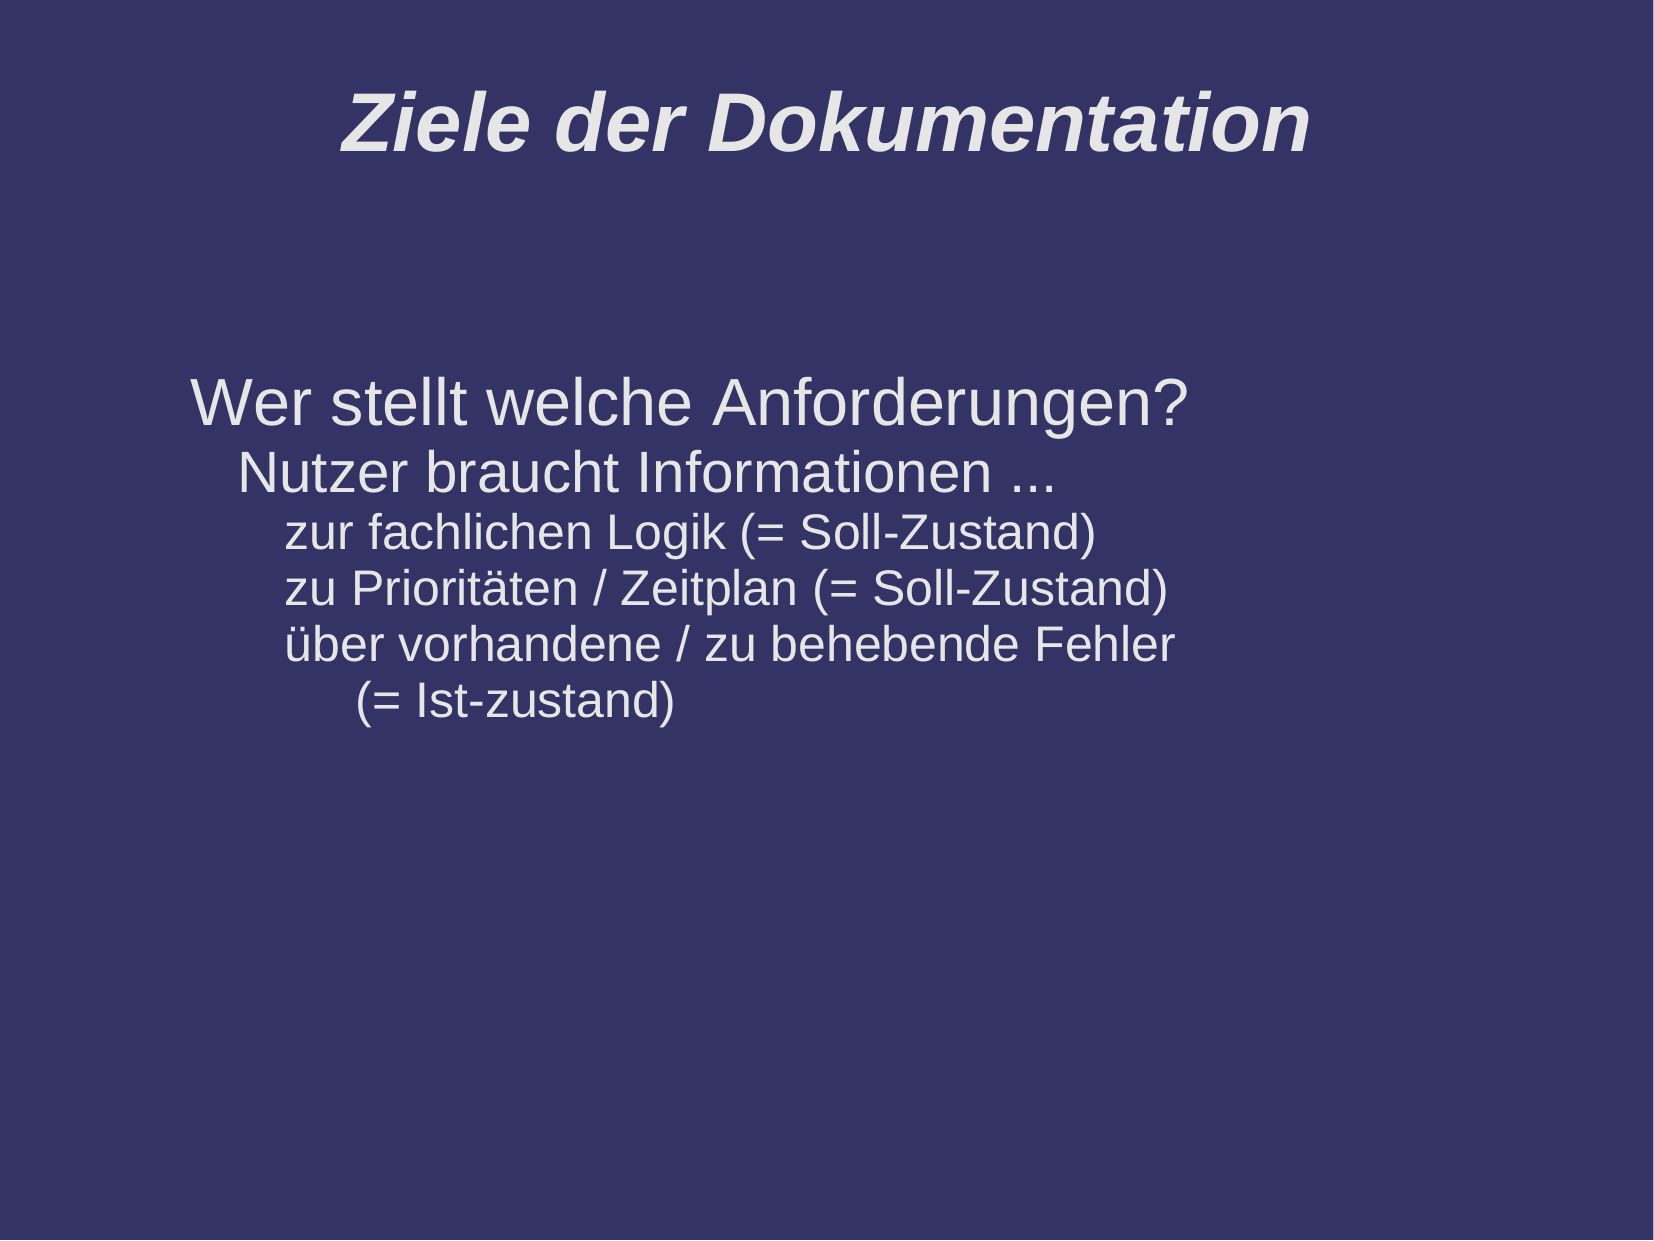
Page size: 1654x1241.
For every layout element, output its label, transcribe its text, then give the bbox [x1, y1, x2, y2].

title Ziele der Dokumentation [121, 19, 1534, 227]
list Wer stellt welche Anforderungen? Nutzer braucht Informationen ... zur fachlichen Logik (= Soll-Zustand) zu Prioritäten / Zeitplan (= Soll-Zustand) über vorhandene / zu behebende Fehler (= Ist-zustand) [178, 364, 1570, 1147]
